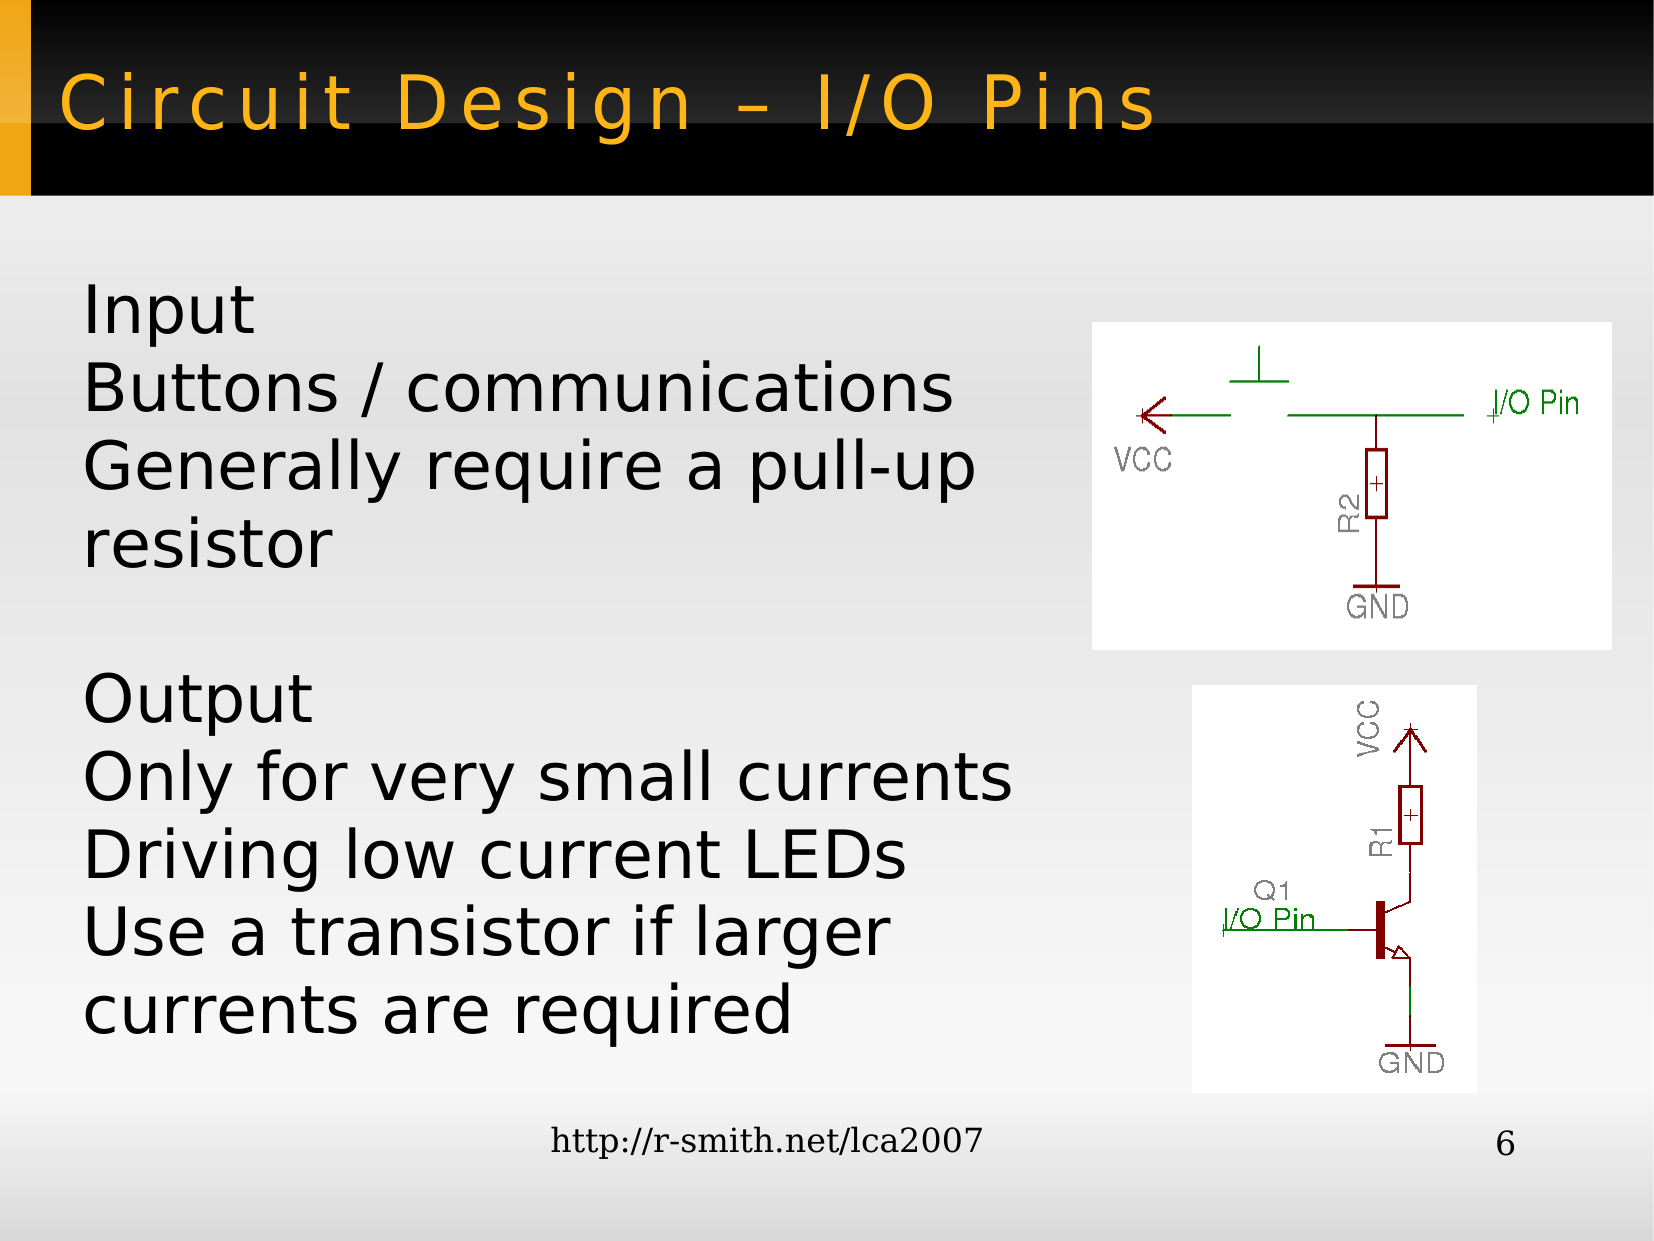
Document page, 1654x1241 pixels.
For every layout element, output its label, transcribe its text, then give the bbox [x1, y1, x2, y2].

picture [0, 0, 1654, 1241]
subtitle Input Buttons / communications Generally require a pull-up resistor Output Only for very small currents Driving low current LEDs Use a transistor if larger currents are required [82, 271, 1093, 1128]
title Circuit Design – I/O Pins [59, 29, 1270, 178]
